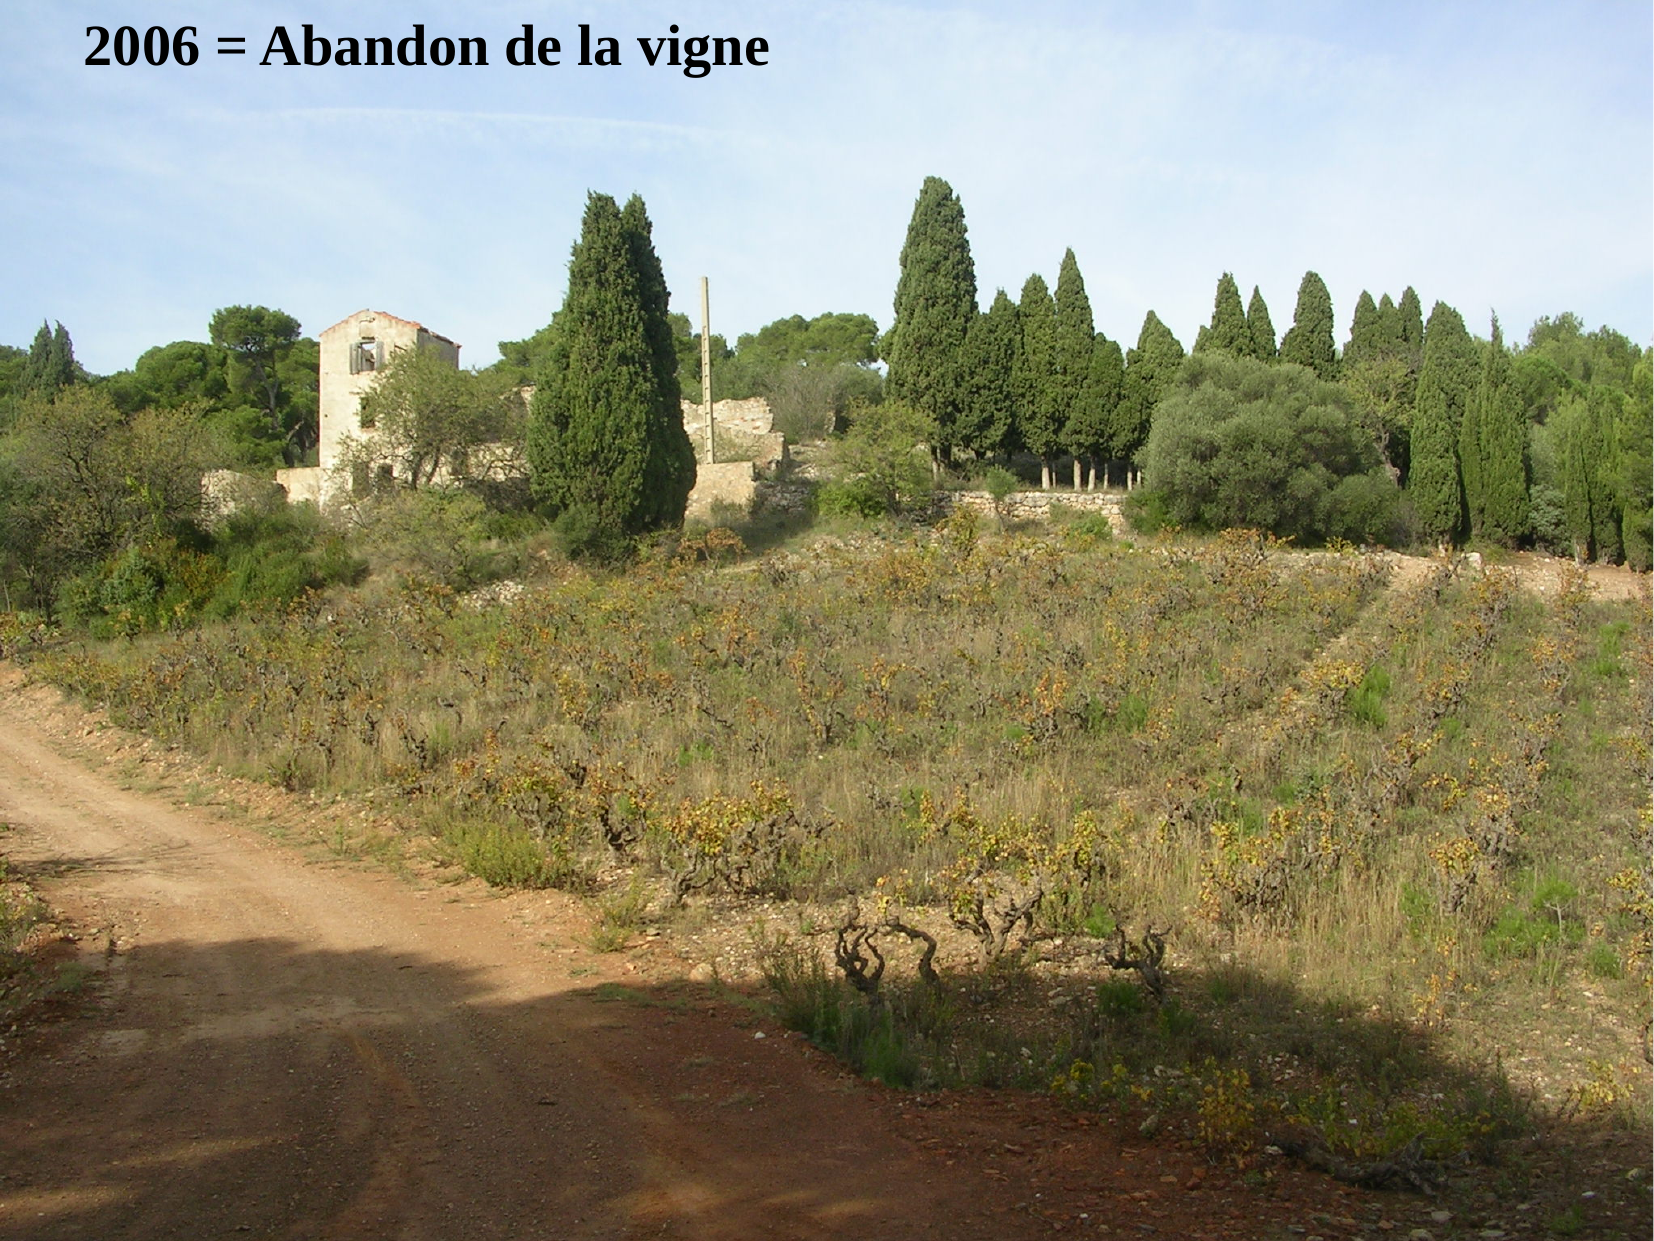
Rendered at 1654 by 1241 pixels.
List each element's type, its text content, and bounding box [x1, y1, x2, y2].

text_box 2006 = Abandon de la vigne [0, 0, 855, 85]
picture [0, 0, 1654, 1241]
